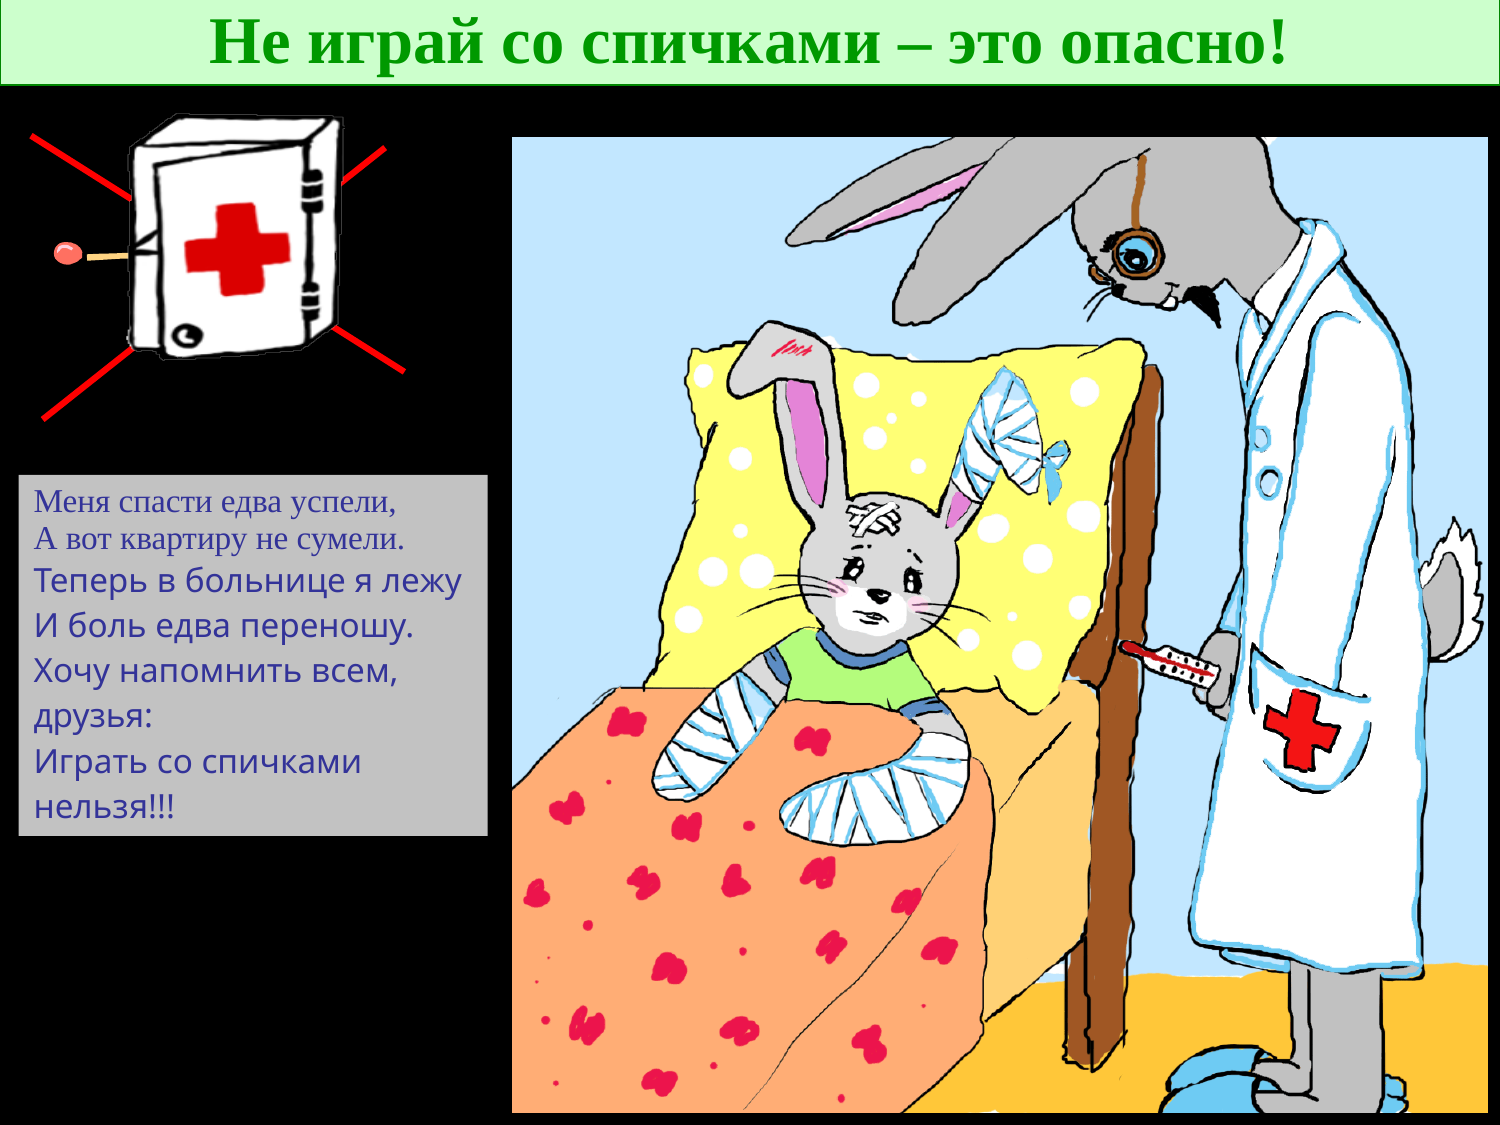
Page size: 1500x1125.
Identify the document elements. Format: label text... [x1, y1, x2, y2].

picture [42, 112, 368, 362]
picture [512, 137, 1488, 1113]
title Не играй со спичками – это опасно! [0, 0, 1500, 85]
text_box Меня спасти едва успели, А вот квартиру не сумели. Теперь в больнице я лежу И боль едва переношу. Хочу напомнить всем, друзья: Играть со спичками нельзя!!! [18, 474, 488, 836]
